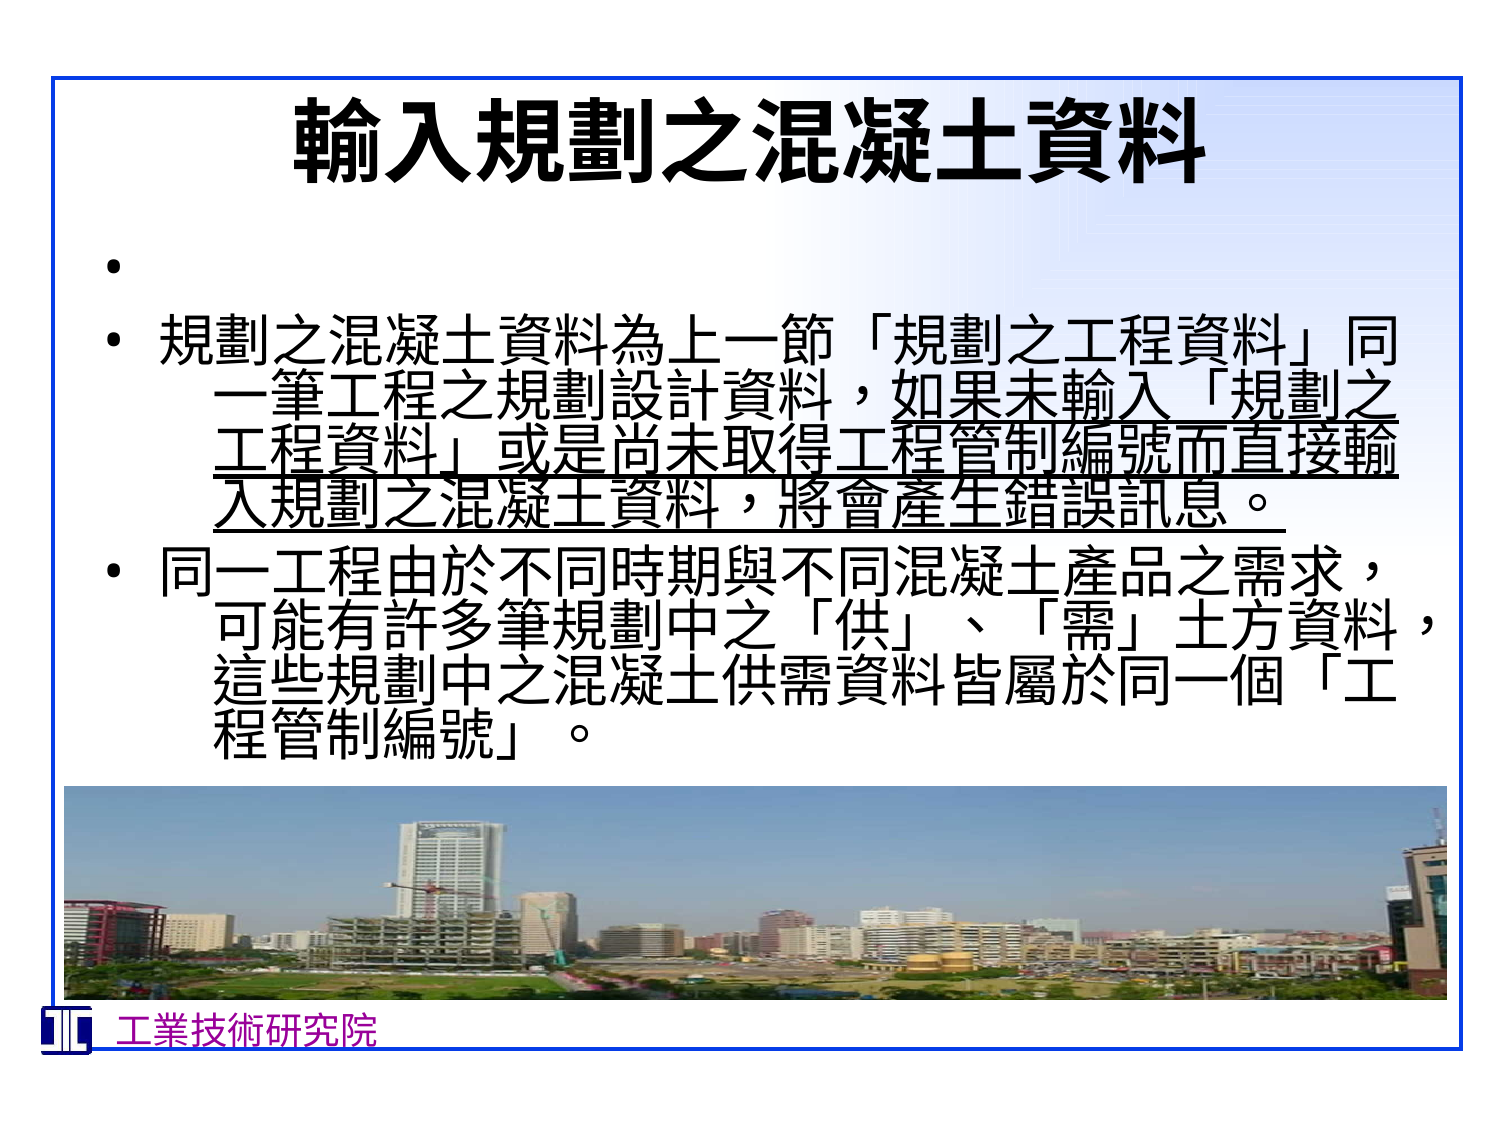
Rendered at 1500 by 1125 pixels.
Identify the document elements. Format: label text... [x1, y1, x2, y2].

list 規劃之混凝土資料為上一節「規劃之工程資料」同一筆工程之規劃設計資料，如果未輸入「規劃之工程資料」或是尚未取得工程管制編號而直接輸入規劃之混凝土資料，將會產生錯誤訊息。 同一工程由於不同時期與不同混凝土產品之需求，可能有許多筆規劃中之「供」、「需」土方資料，這些規劃中之混凝土供需資料皆屬於同一個「工程管制編號」。 [88, 220, 1439, 786]
title 輸入規劃之混凝土資料 [75, 45, 1426, 233]
picture [64, 786, 1447, 1000]
